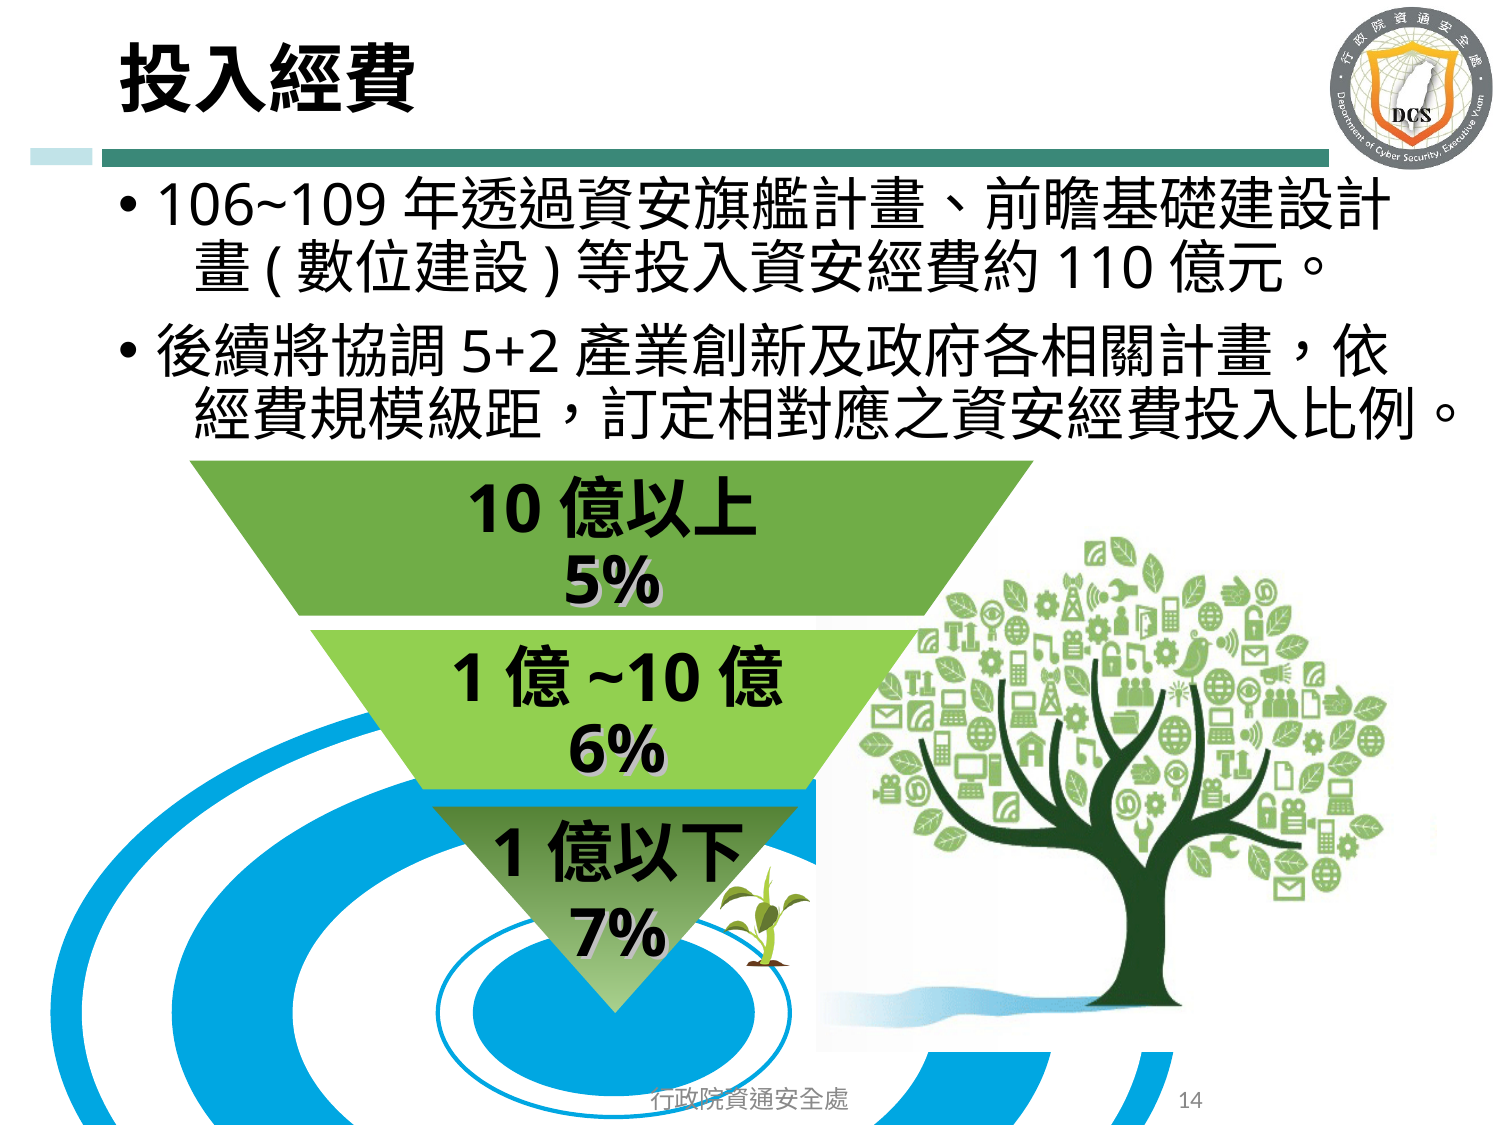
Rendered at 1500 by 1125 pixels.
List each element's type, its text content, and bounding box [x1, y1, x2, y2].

title 投入經費 [103, 21, 1397, 142]
text_box 1億以下 7% [441, 801, 797, 954]
text_box [50, 630, 1500, 1125]
text_box 10億以上 5% [317, 467, 909, 624]
text_box 行政院資通安全處 [496, 1076, 1004, 1120]
picture [720, 526, 1437, 1052]
text_box 1億~10億 6% [375, 635, 860, 793]
list 106~109年透過資安旗艦計畫、前瞻基礎建設計畫(數位建設)等投入資安經費約110億元。 後續將協調5+2產業創新及政府各相關計畫，依經費規模級距，訂定相對應之資安經費投入比例。 [103, 167, 1437, 483]
text_box [189, 460, 1034, 616]
